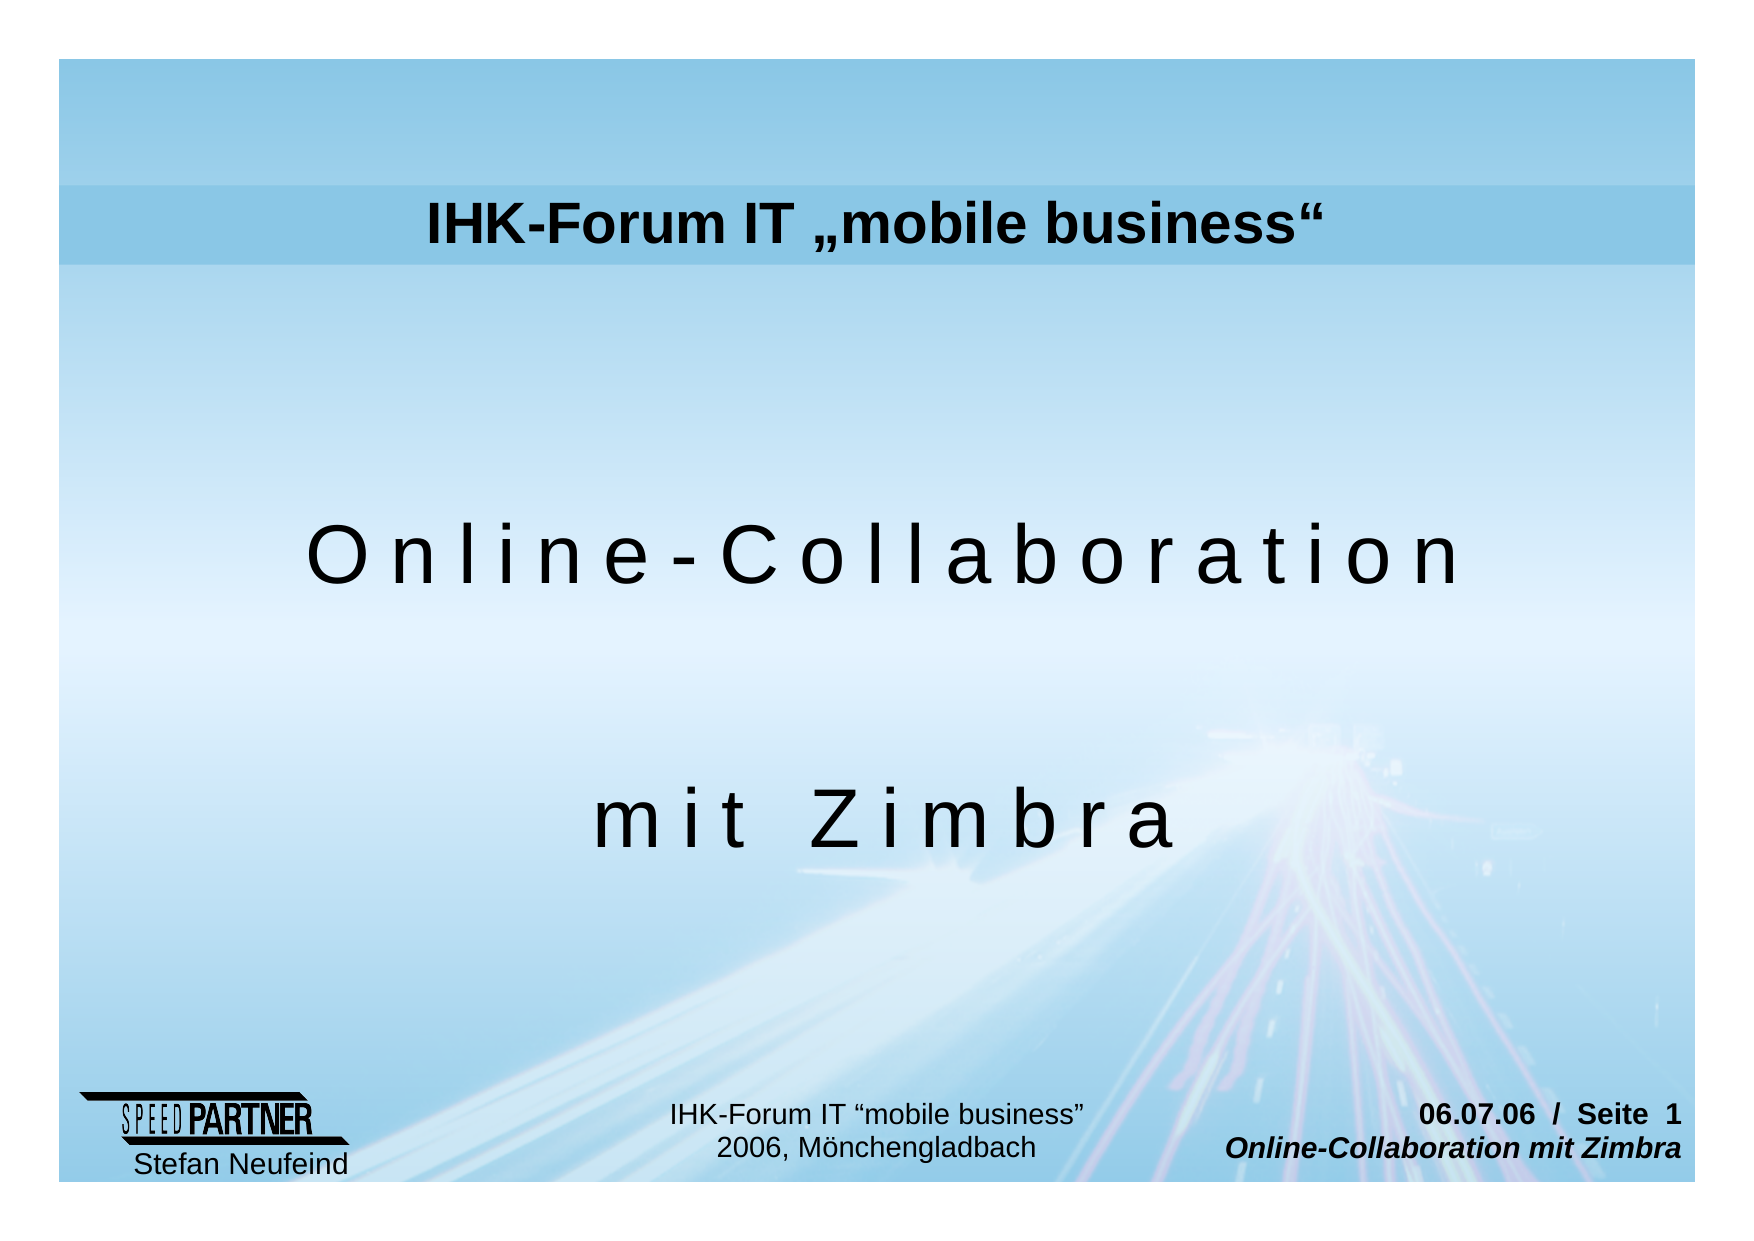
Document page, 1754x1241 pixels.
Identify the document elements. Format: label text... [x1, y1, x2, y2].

picture [59, 59, 1695, 185]
picture [59, 265, 1695, 1182]
title IHK-Forum IT „mobile business“ [59, 190, 1695, 257]
subtitle Online-Collaboration mit Zimbra [71, 272, 1695, 1055]
